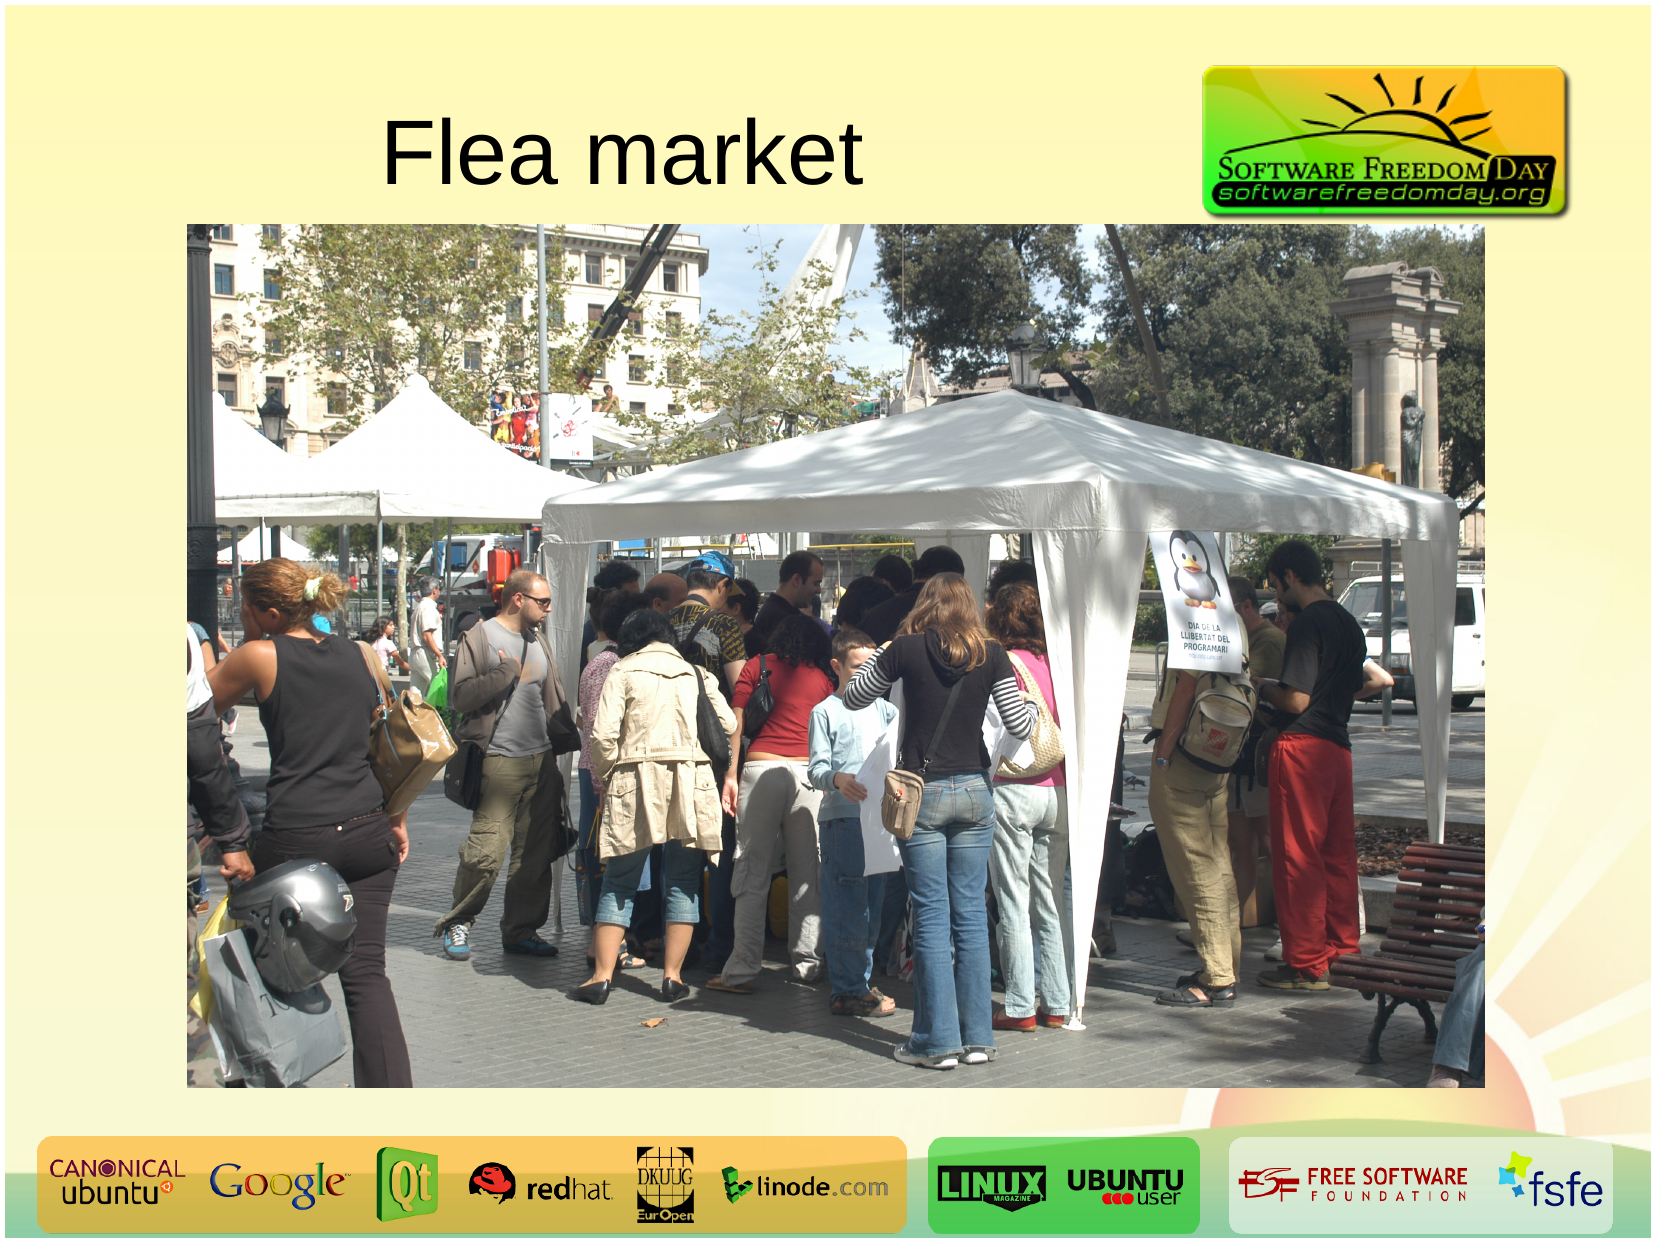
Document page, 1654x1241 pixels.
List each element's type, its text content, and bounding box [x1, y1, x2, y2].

picture [5, 5, 1651, 1238]
title Flea market [82, 49, 1163, 257]
